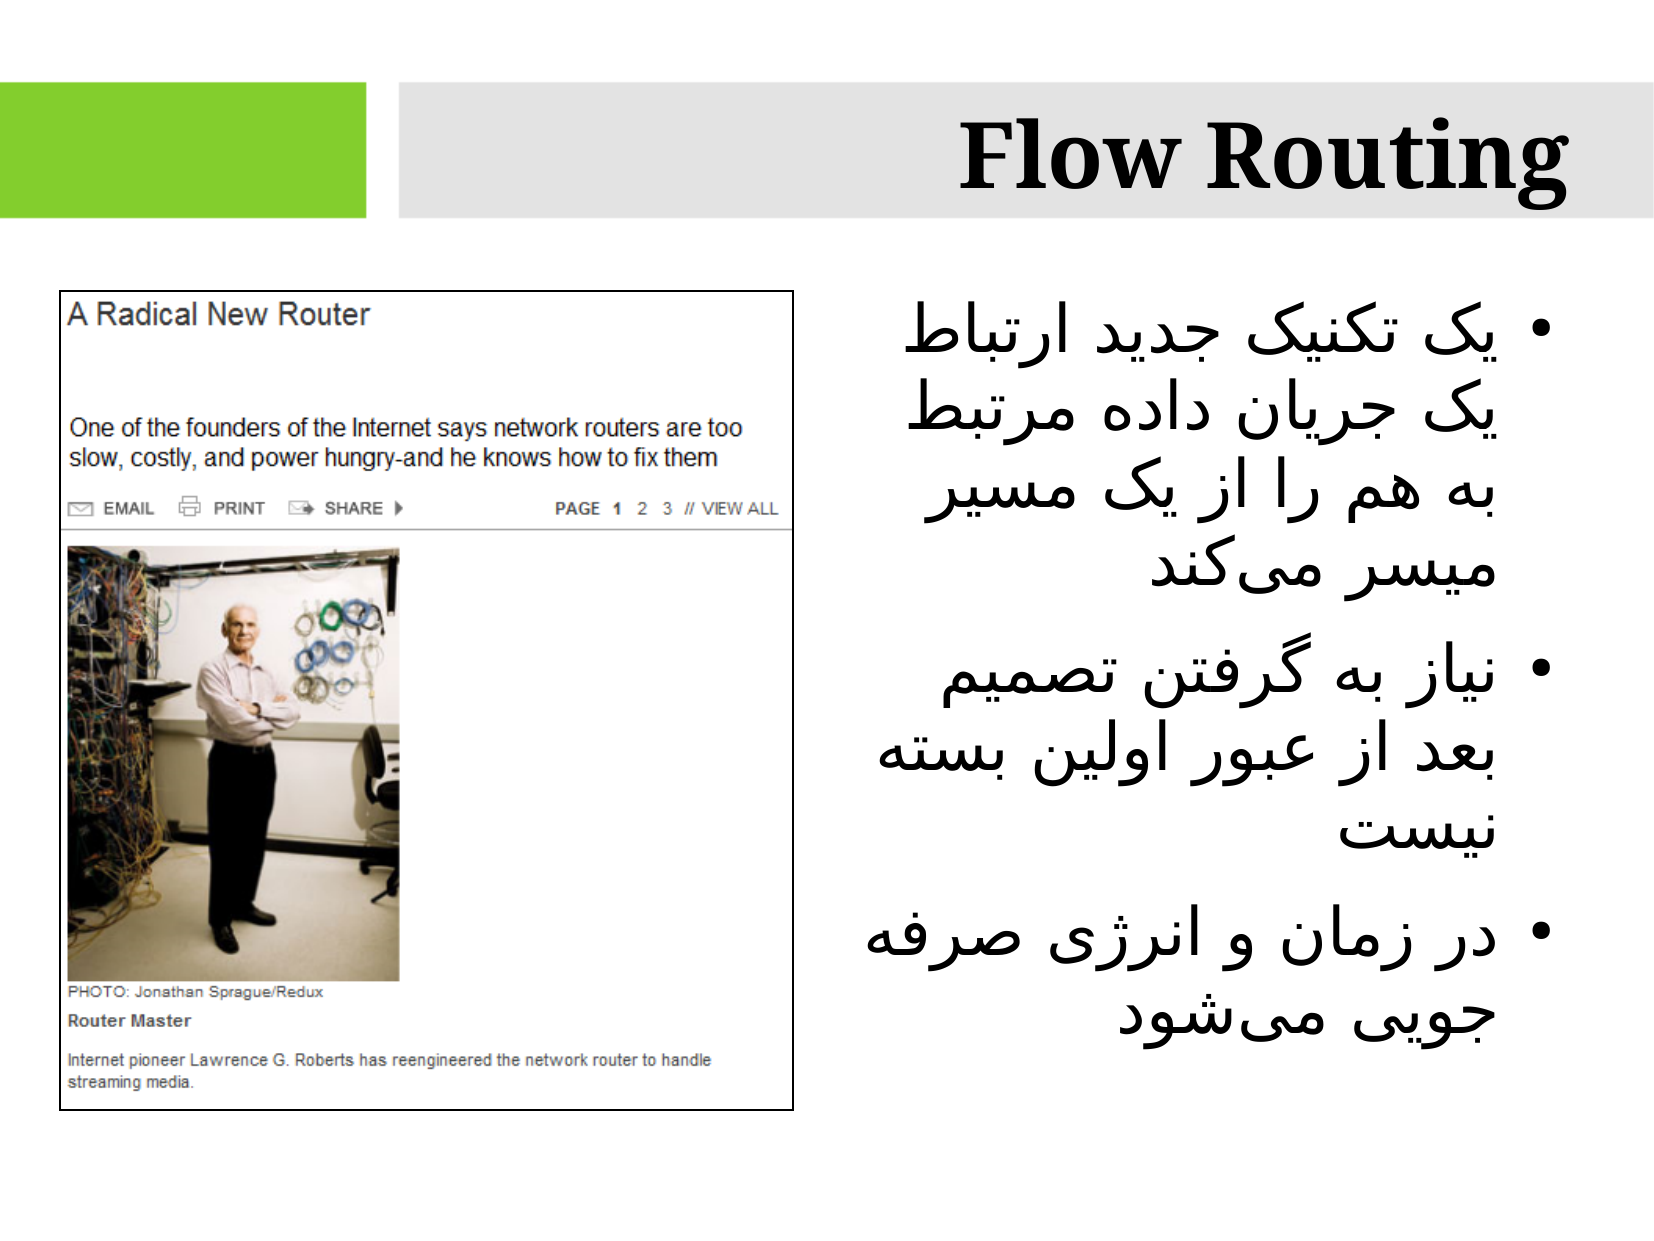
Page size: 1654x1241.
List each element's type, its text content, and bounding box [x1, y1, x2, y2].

list یک تکنیک جدید ارتباط یک جریان داده مرتبط به هم را از یک مسیر میسر می‌کند نیاز به گرفتن تصمیم بعد از عبور اولین بسته نیست در زمان و انرژی صرفه جویی می‌شود [840, 290, 1571, 1182]
picture [0, 0, 1654, 1241]
title Flow Routing [82, 49, 1571, 257]
